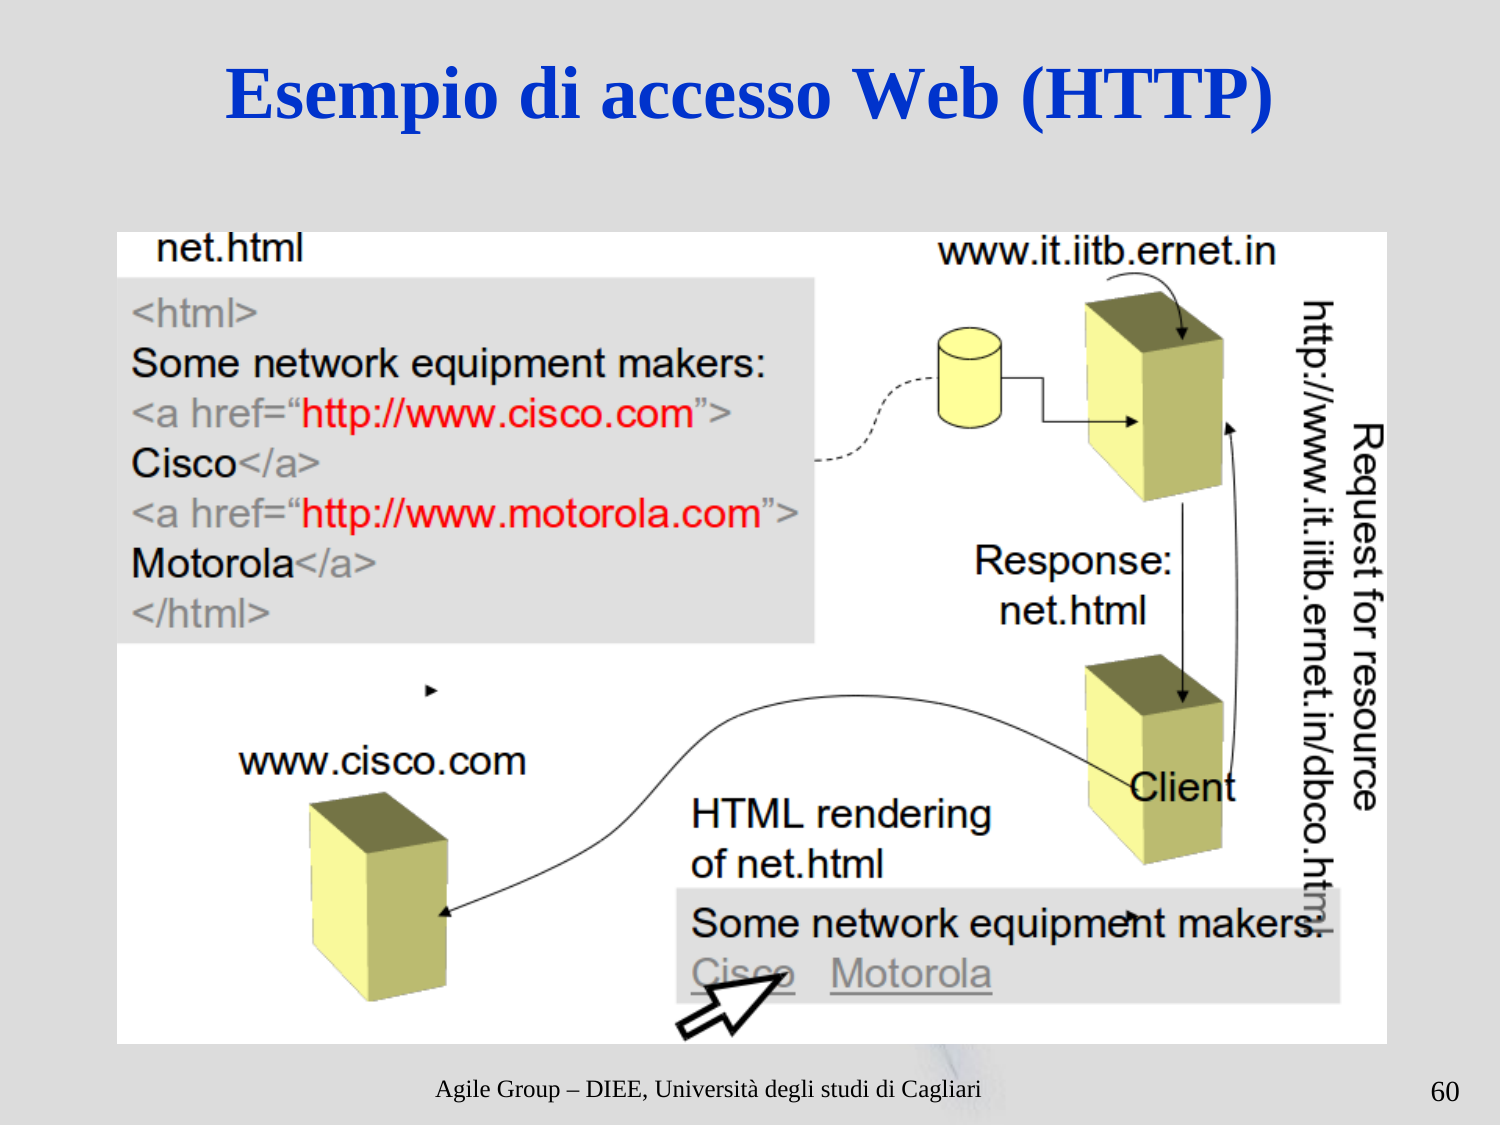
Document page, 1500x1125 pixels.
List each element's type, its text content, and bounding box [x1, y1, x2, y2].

picture [0, 0, 1500, 1125]
title Esempio di accesso Web (HTTP) [112, 12, 1388, 175]
